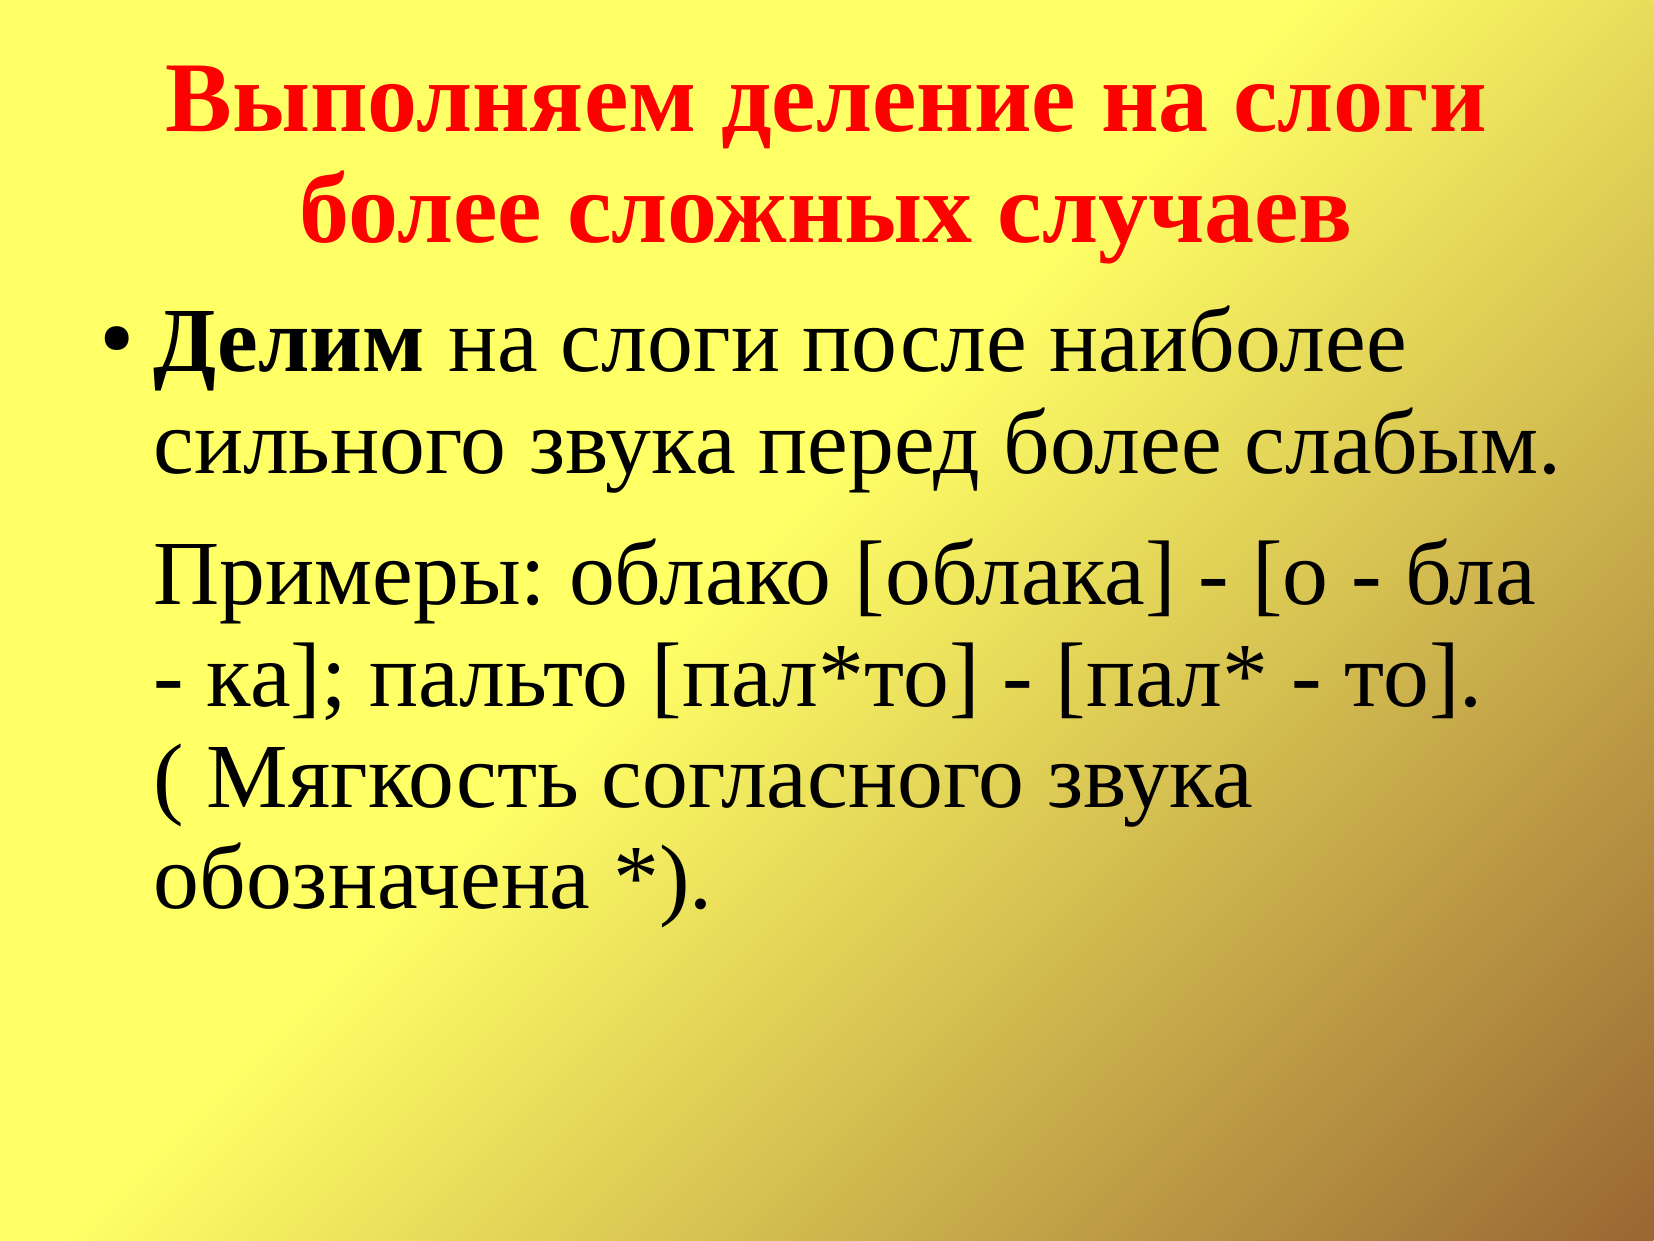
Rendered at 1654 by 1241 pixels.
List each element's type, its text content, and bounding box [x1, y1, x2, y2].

list Делим на слоги после наиболее сильного звука перед более слабым. Примеры: облако [облака] - [о - бла - ка]; пальто [пал*то] - [пал* - то]. ( Мягкость согласного звука обозначена *). [82, 290, 1571, 1109]
title Выполняем деление на слоги более сложных случаев [82, 42, 1571, 264]
